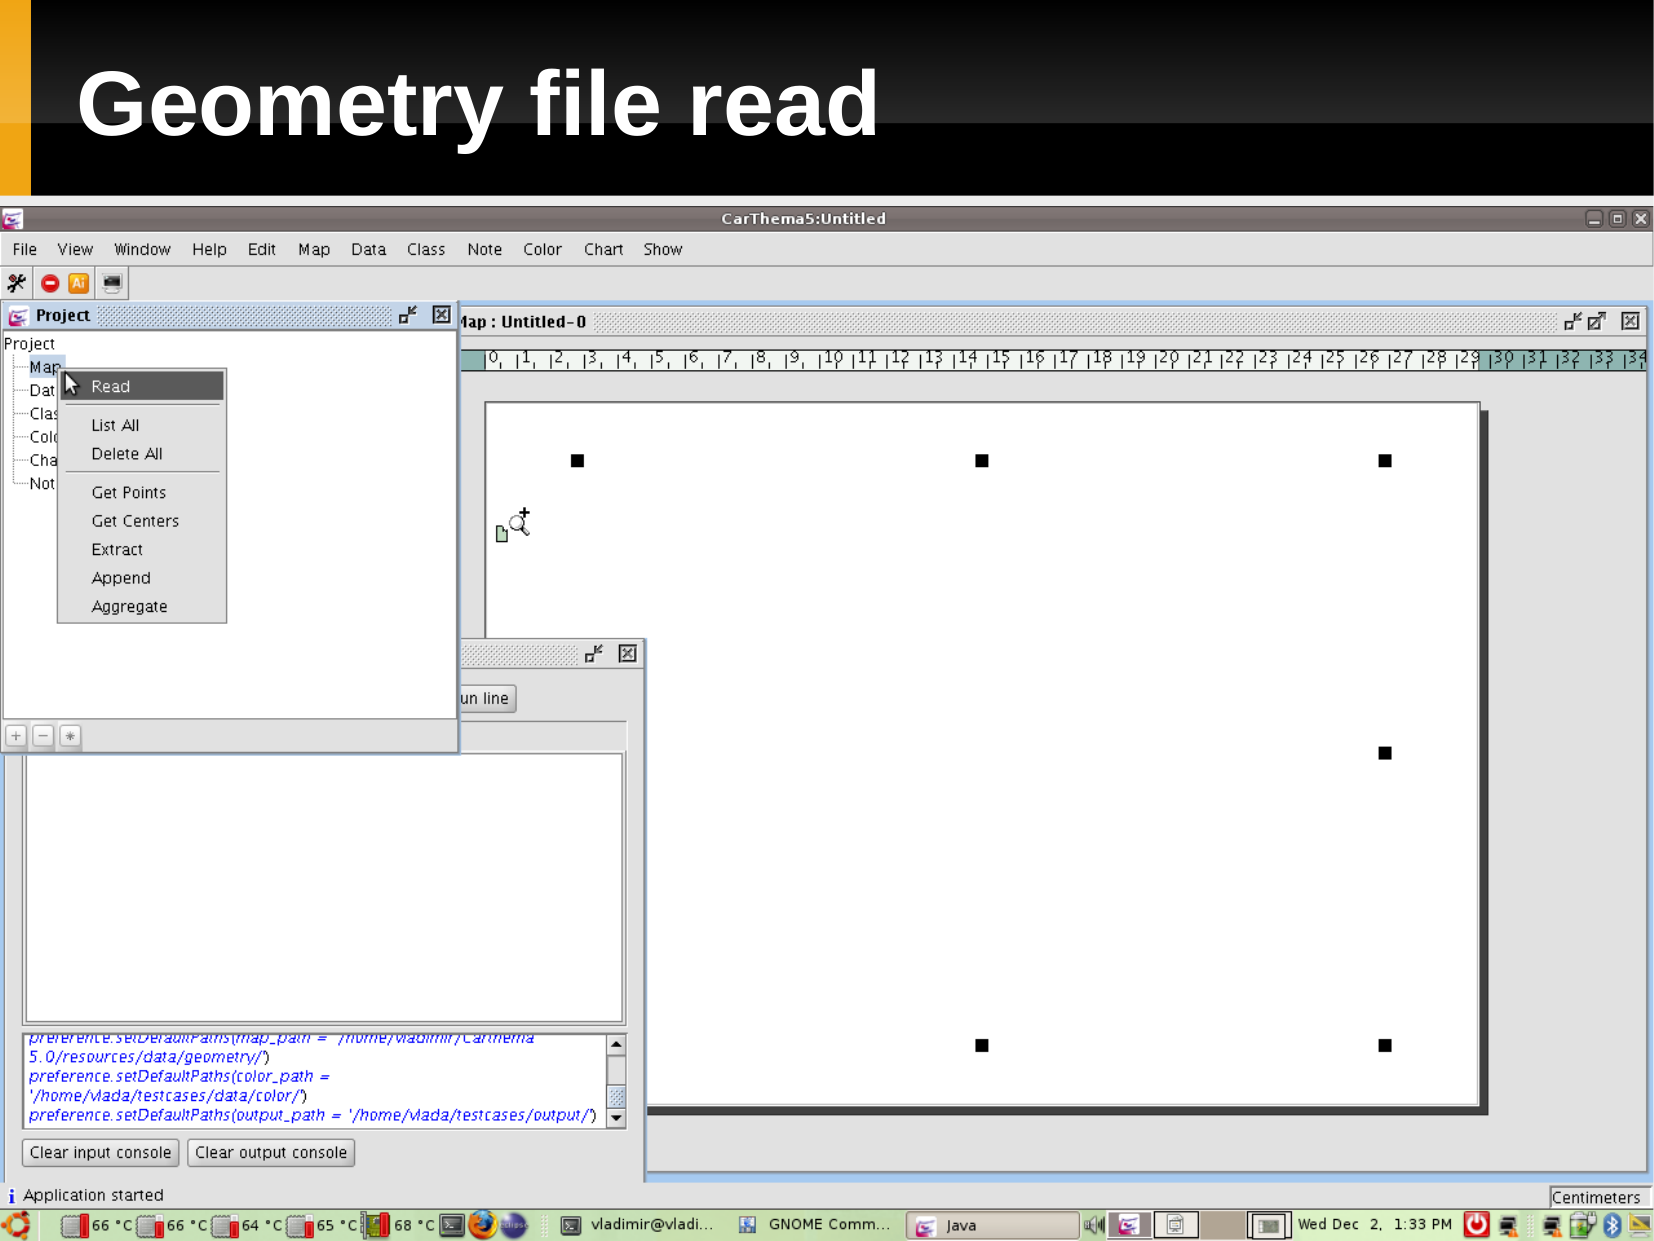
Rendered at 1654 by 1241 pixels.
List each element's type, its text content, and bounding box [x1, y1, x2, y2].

title Geometry file read [76, 7, 1565, 200]
picture [0, 0, 1654, 1241]
